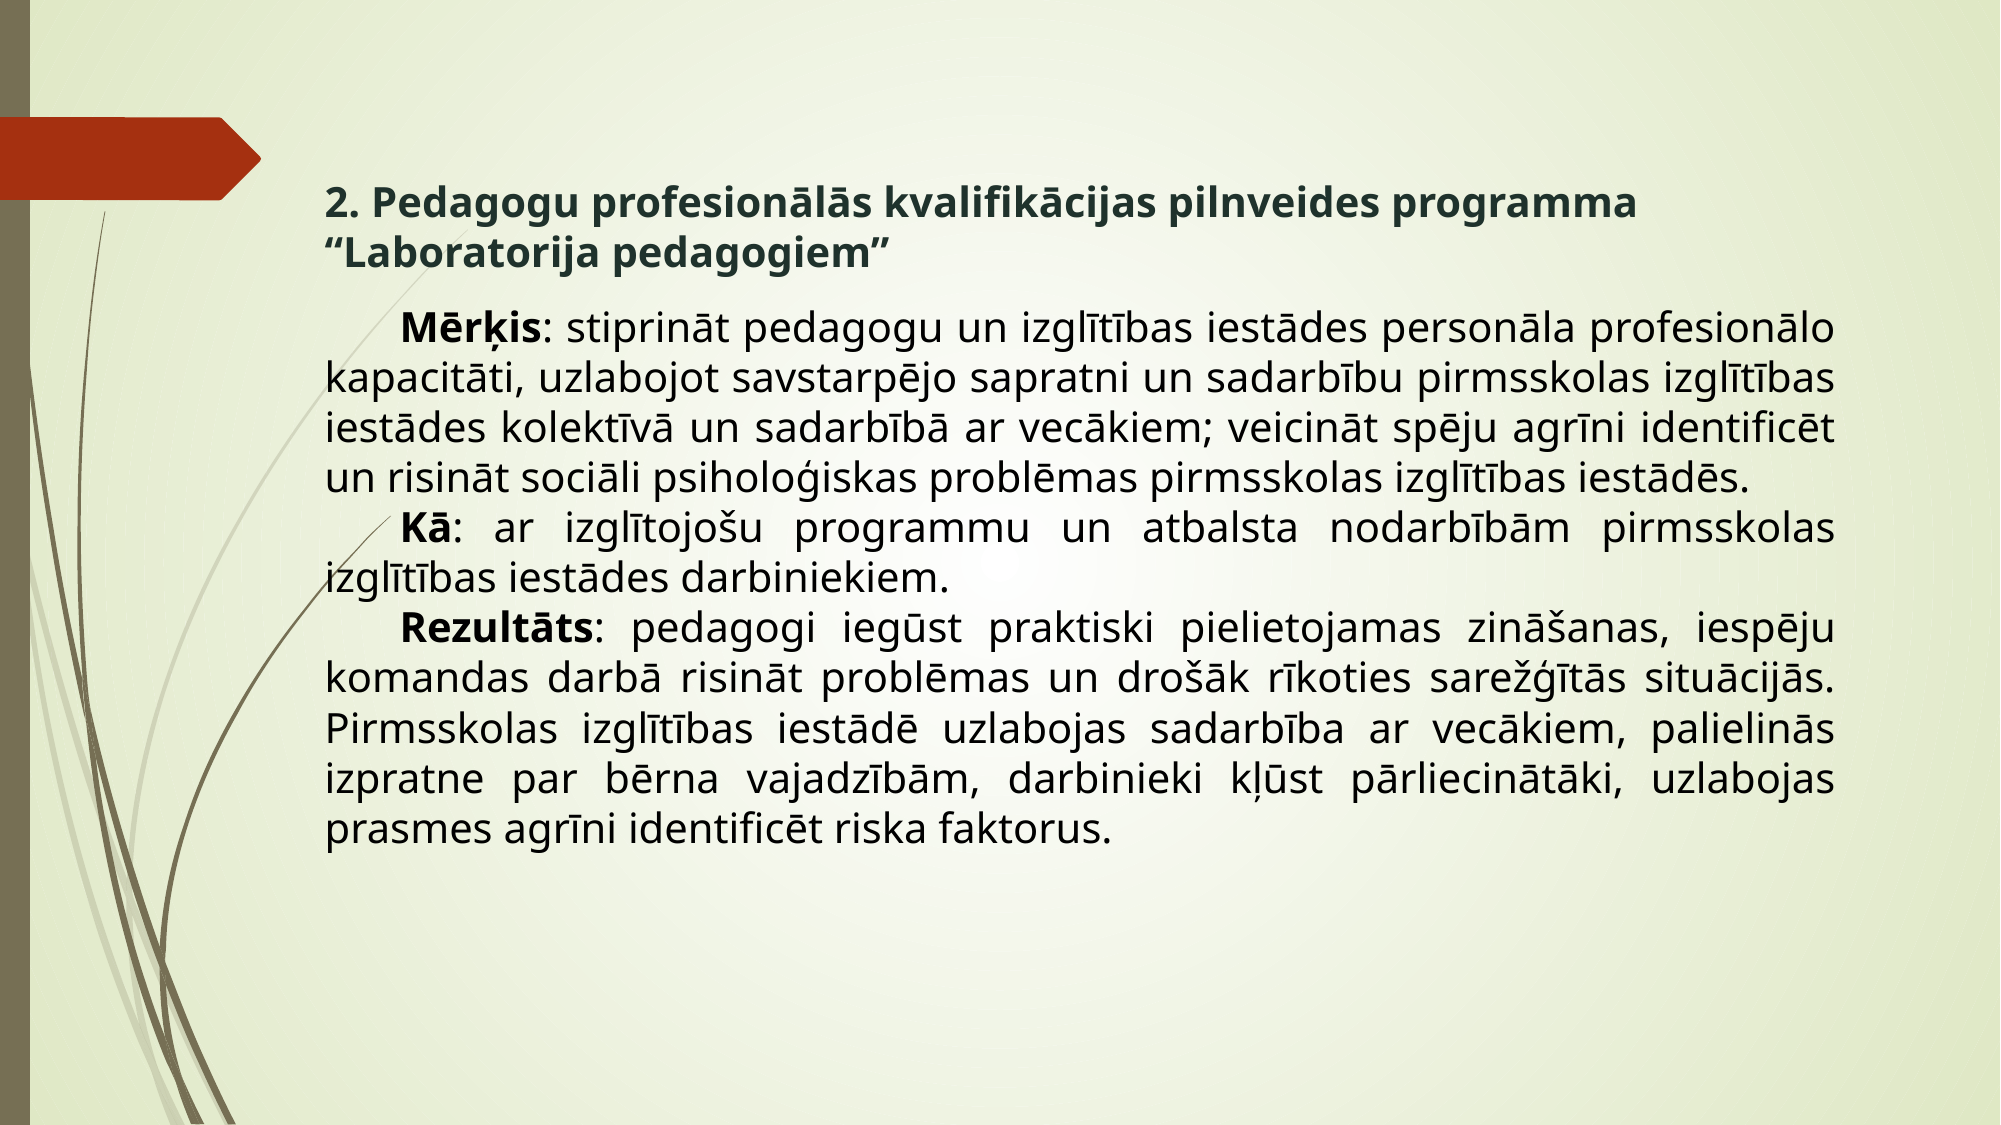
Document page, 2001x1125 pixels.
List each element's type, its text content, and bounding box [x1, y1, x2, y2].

text_box 2. Pedagogu profesionālās kvalifikācijas pilnveides programma “Laboratorija pedagogiem” Mērķis: stiprināt pedagogu un izglītības iestādes personāla profesionālo kapacitāti, uzlabojot savstarpējo sapratni un sadarbību pirmsskolas izglītības iestādes kolektīvā un sadarbībā ar vecākiem; veicināt spēju agrīni identificēt un risināt sociāli psiholoģiskas problēmas pirmsskolas izglītības iestādēs. Kā: ar izglītojošu programmu un atbalsta nodarbībām pirmsskolas izglītības iestādes darbiniekiem. Rezultāts: pedagogi iegūst praktiski pielietojamas zināšanas, iespēju komandas darbā risināt problēmas un drošāk rīkoties sarežģītās situācijās. Pirmsskolas izglītības iestādē uzlabojas sadarbība ar vecākiem, palielinās izpratne par bērna vajadzībām, darbinieki kļūst pārliecinātāki, uzlabojas prasmes agrīni identificēt riska faktorus. [310, 169, 1865, 859]
